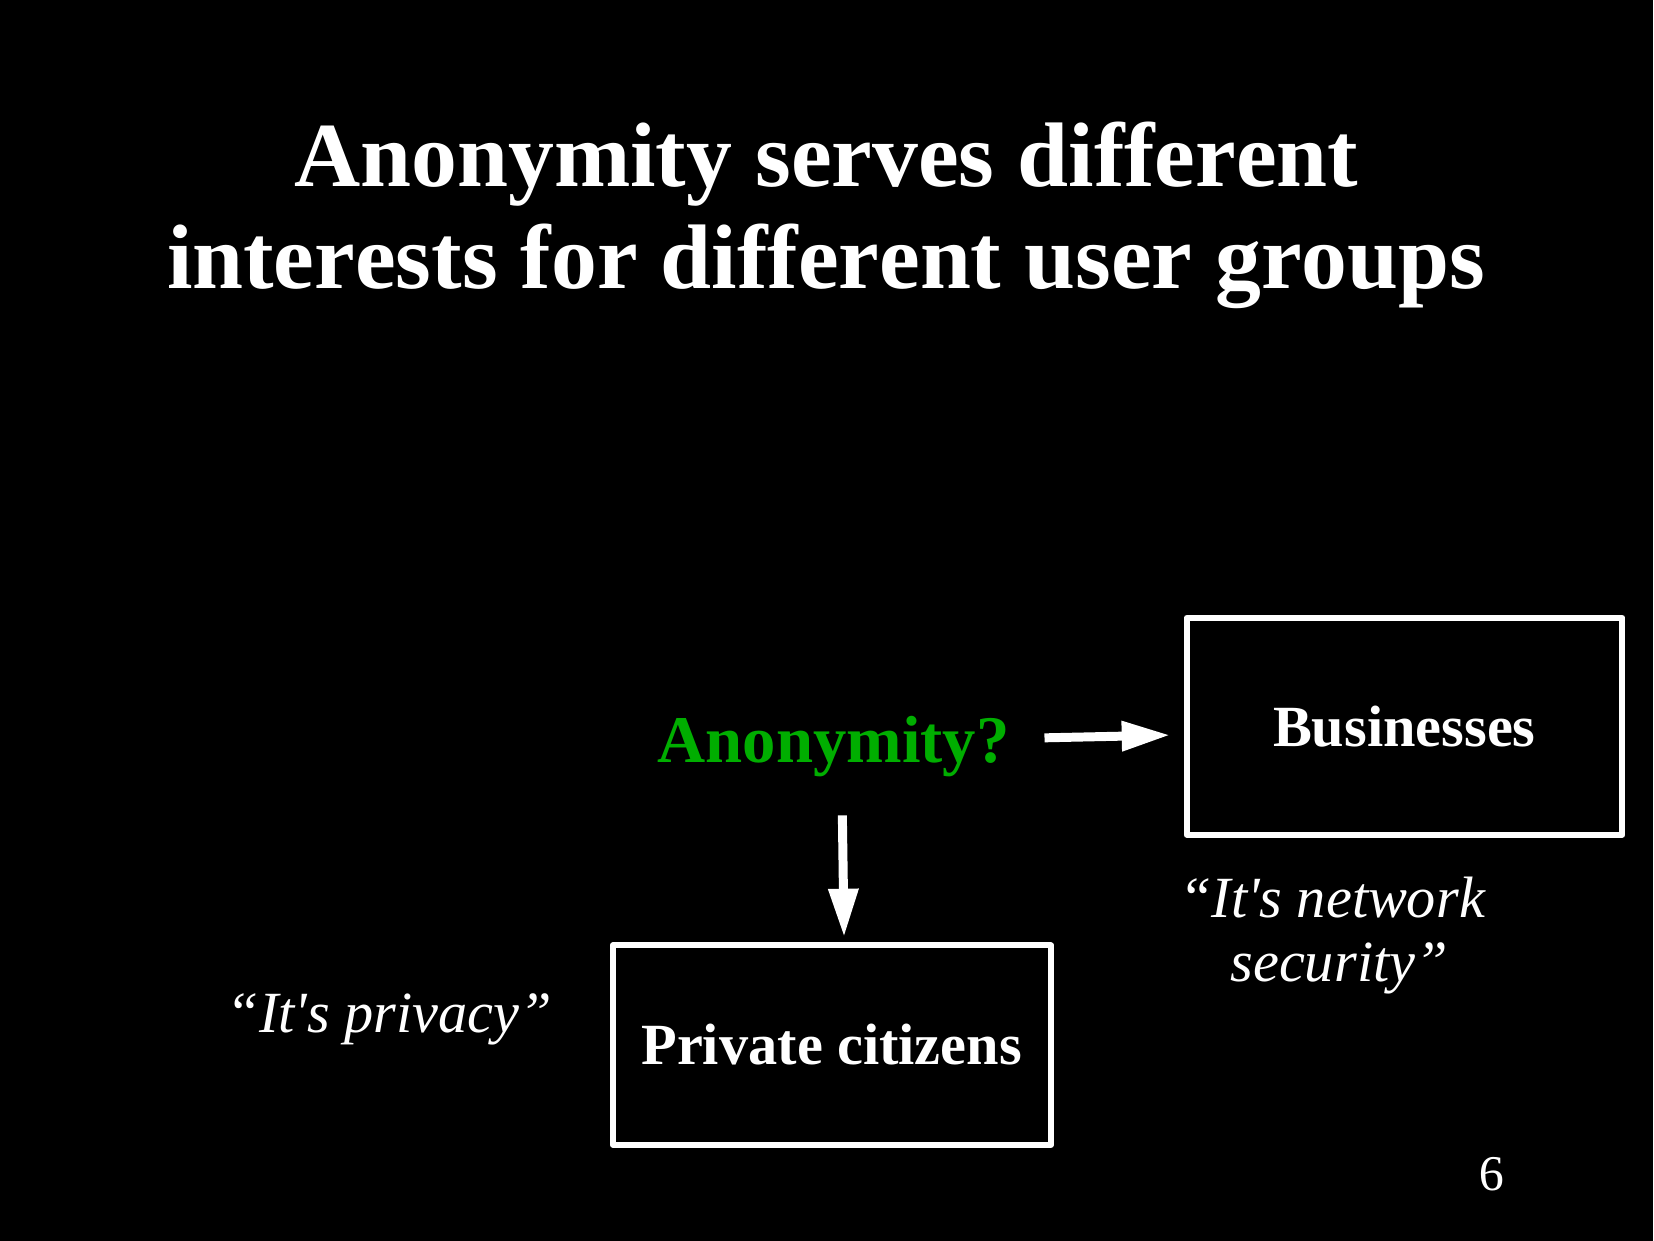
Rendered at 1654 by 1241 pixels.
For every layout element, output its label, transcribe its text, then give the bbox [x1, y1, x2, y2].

text_box Anonymity? [632, 668, 1036, 813]
title Anonymity serves different interests for different user groups [121, 86, 1534, 327]
text_box “It's network security” [1179, 865, 1567, 995]
text_box Private citizens [612, 945, 1051, 1145]
text_box Businesses [1186, 617, 1623, 835]
text_box “It's privacy” [226, 980, 586, 1052]
